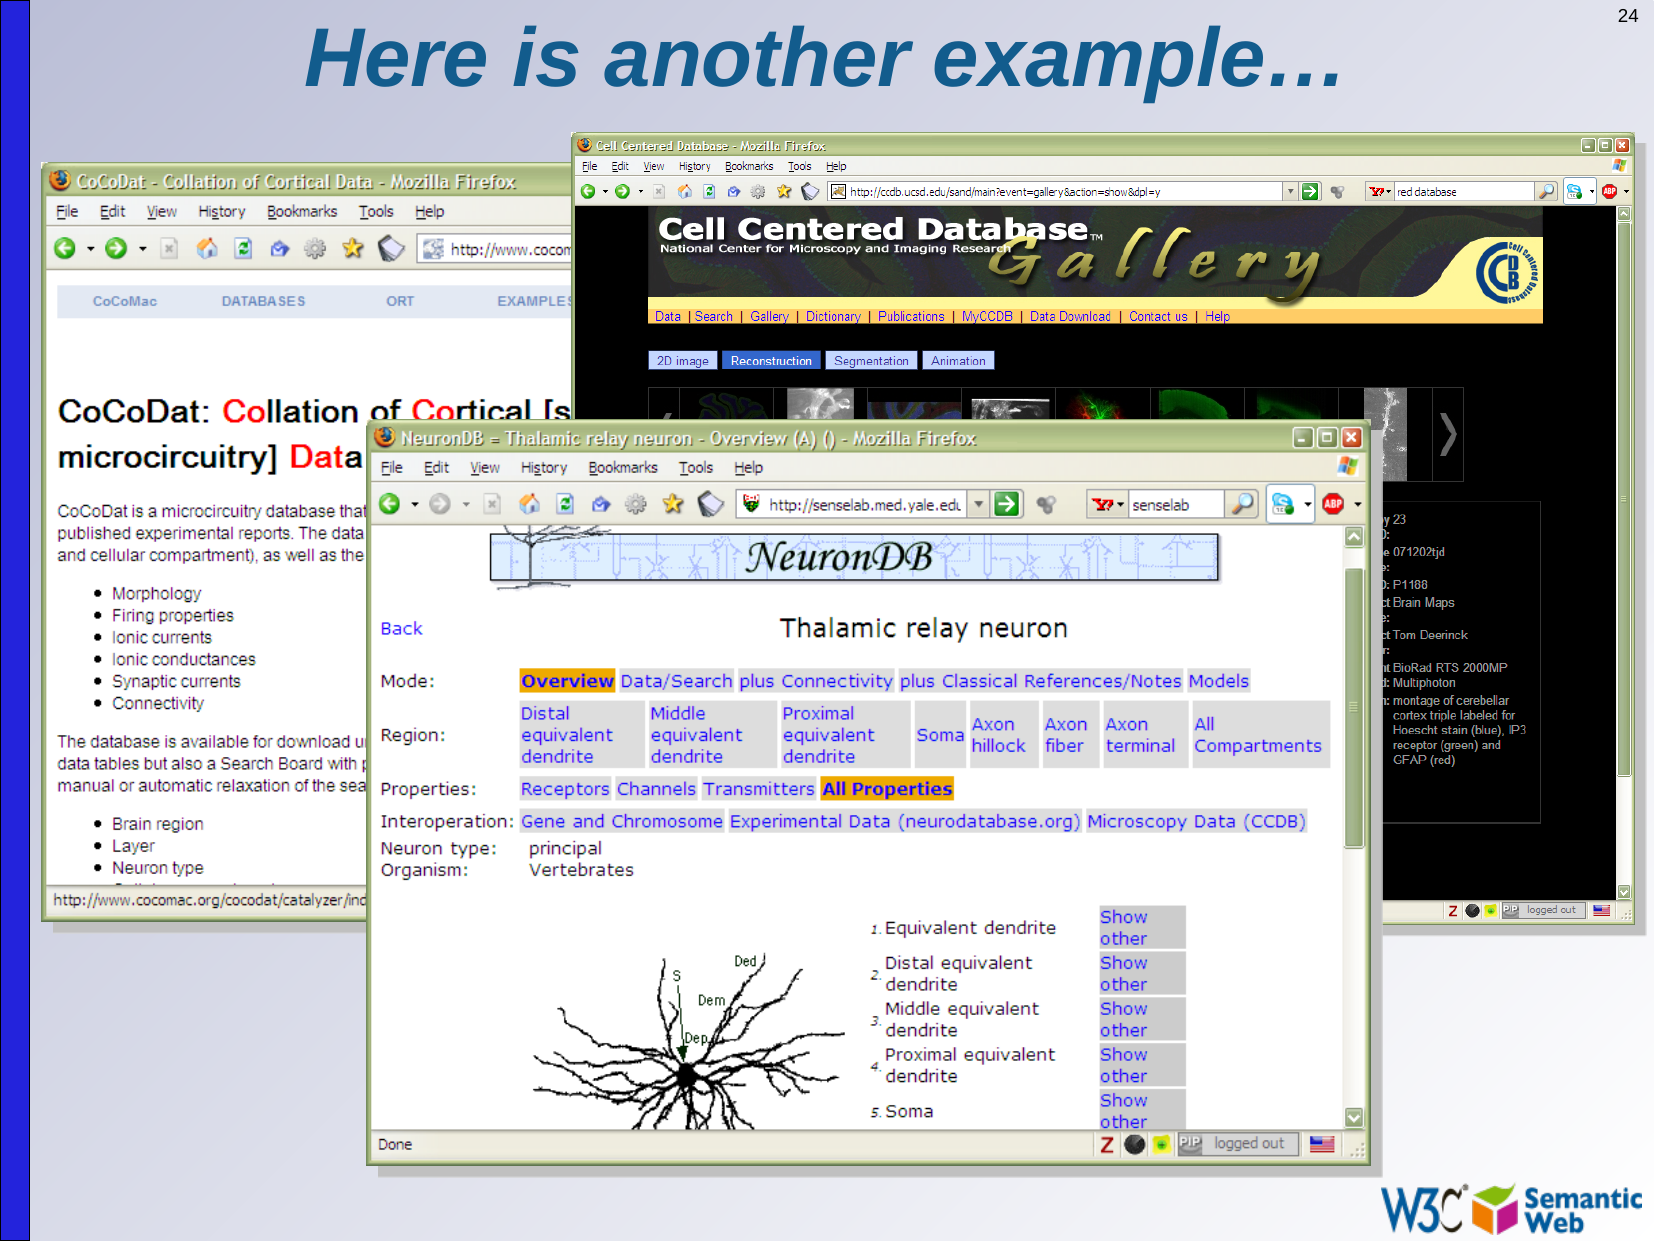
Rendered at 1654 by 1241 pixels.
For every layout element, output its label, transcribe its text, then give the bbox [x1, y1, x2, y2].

title Here is another example… [0, 0, 1654, 119]
picture [1381, 1181, 1642, 1235]
picture [41, 132, 1635, 1166]
